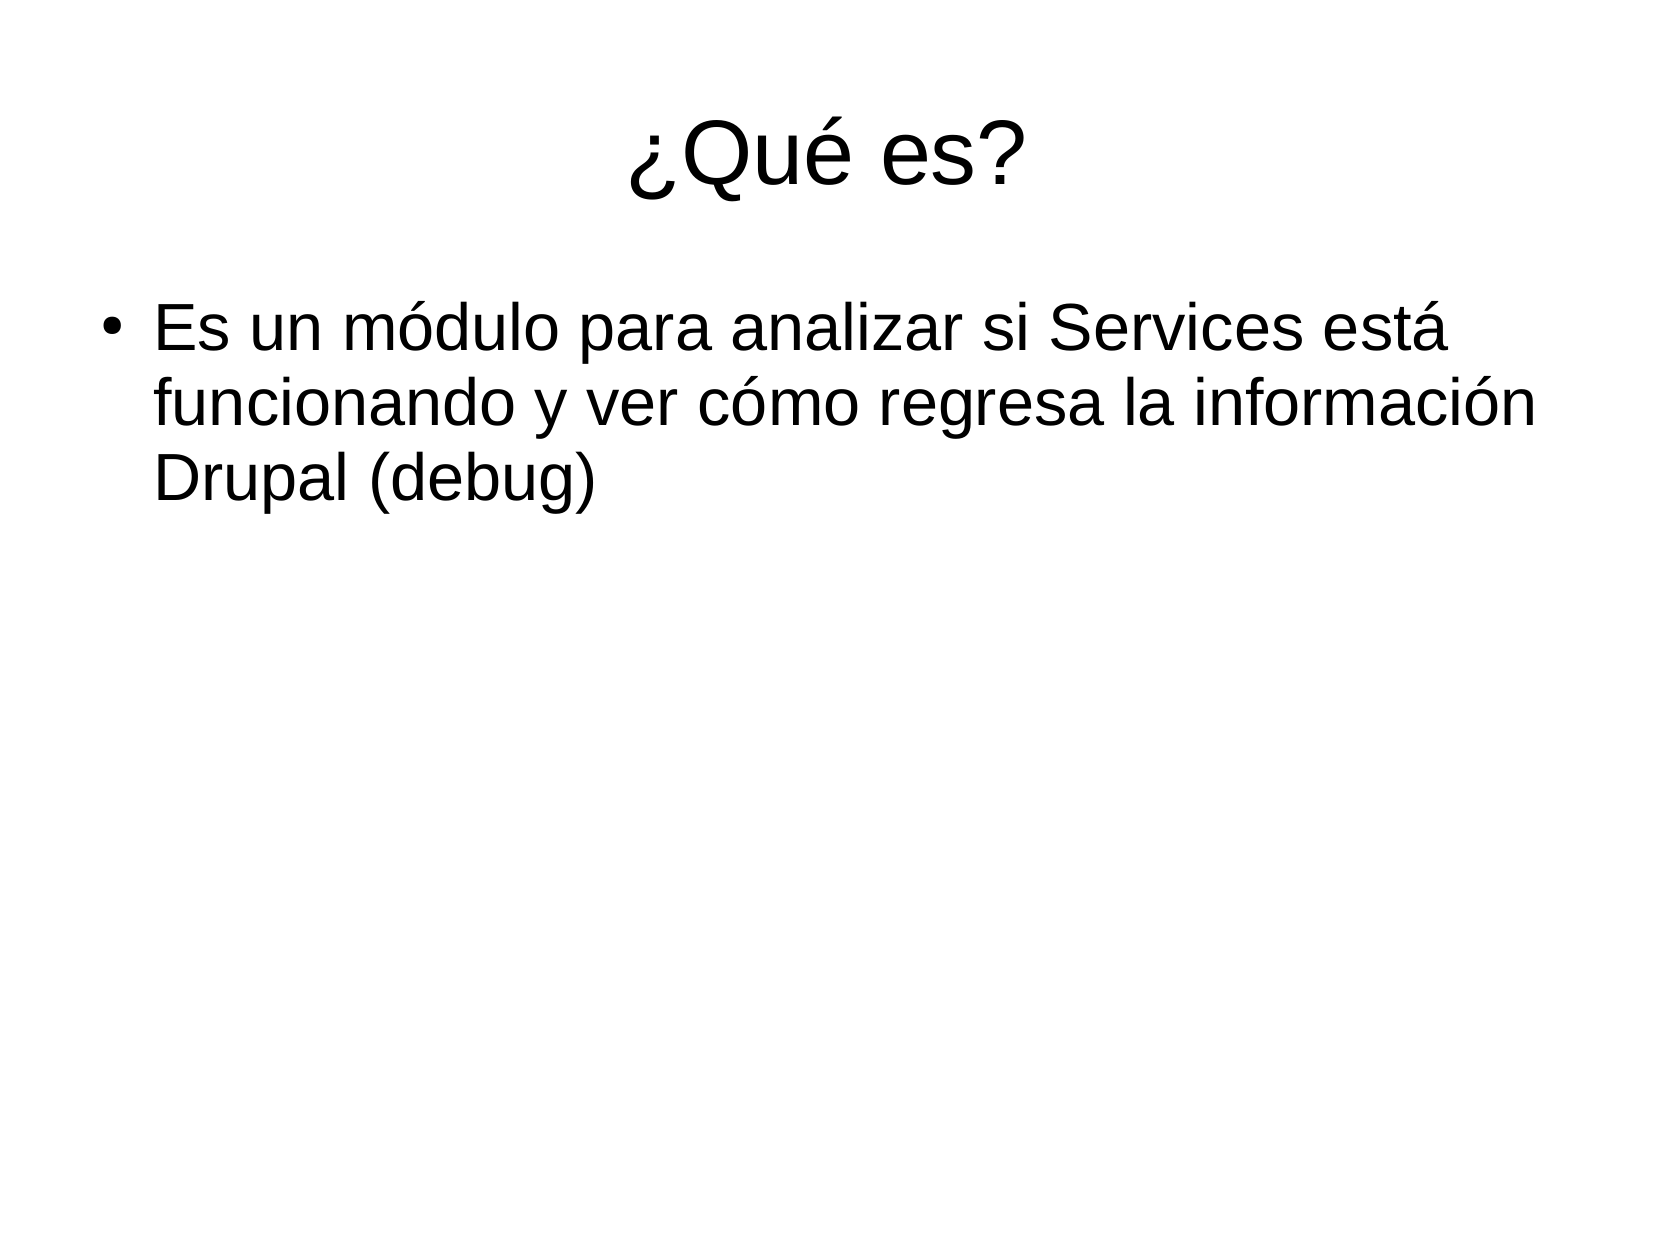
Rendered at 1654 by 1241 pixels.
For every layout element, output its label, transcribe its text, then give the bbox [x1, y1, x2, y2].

list Es un módulo para analizar si Services está funcionando y ver cómo regresa la información Drupal (debug) [82, 290, 1576, 1109]
title ¿Qué es? [82, 49, 1571, 257]
